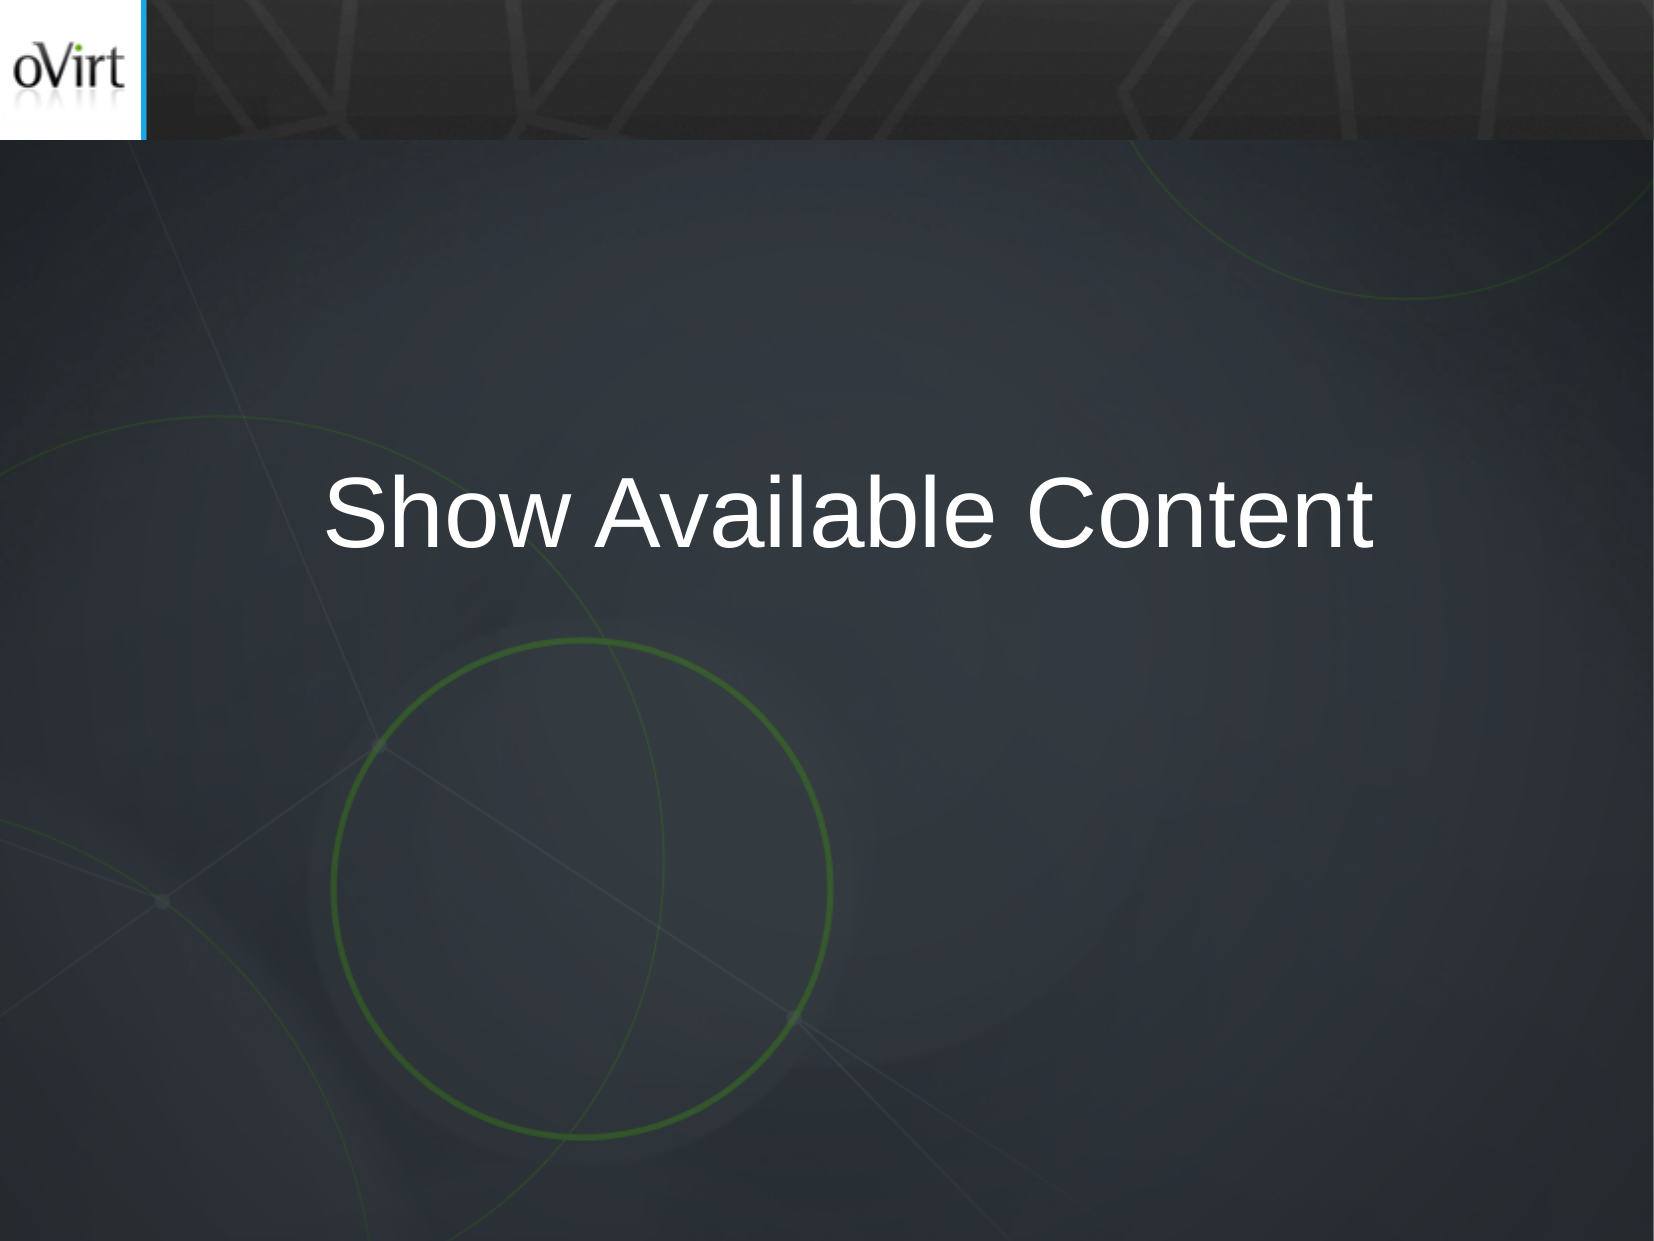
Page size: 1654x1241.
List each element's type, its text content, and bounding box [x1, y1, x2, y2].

picture [0, 0, 1654, 1241]
text_box Show Available Content [307, 450, 1654, 689]
